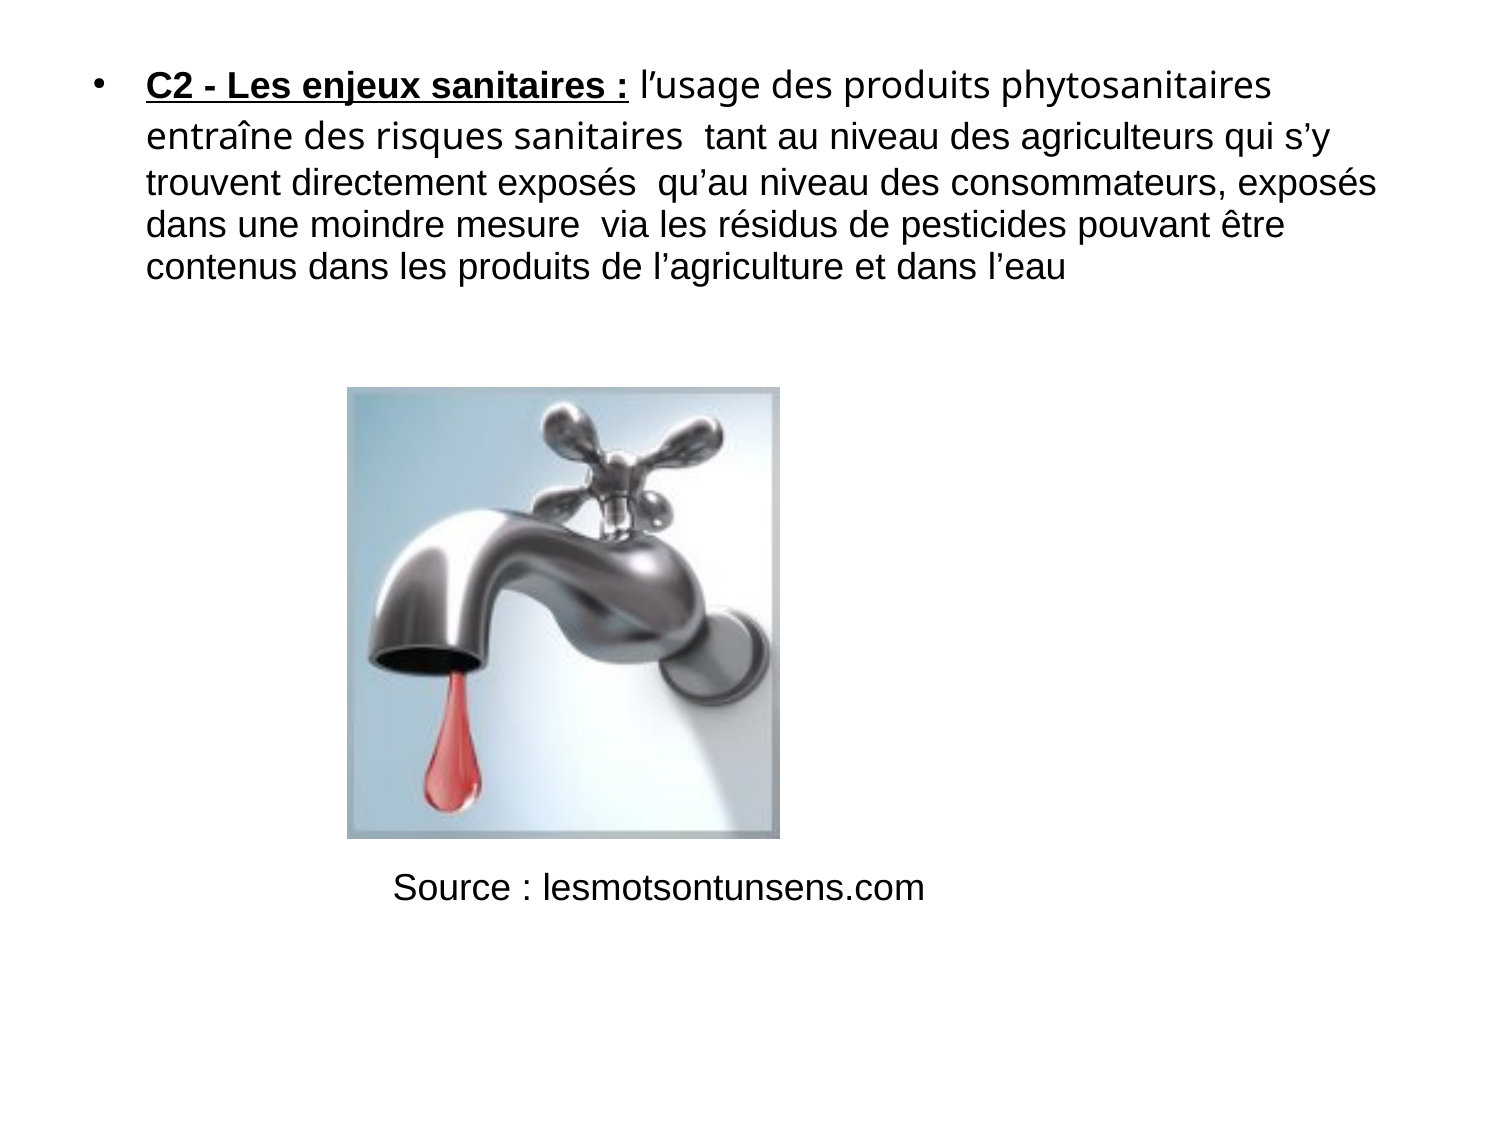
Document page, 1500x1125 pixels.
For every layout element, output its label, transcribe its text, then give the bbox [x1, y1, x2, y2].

text_box Source : lesmotsontunsens.com [377, 858, 1004, 916]
picture [347, 387, 780, 839]
list C2 - Les enjeux sanitaires : l’usage des produits phytosanitaires entraîne des risques sanitaires tant au niveau des agriculteurs qui s’y trouvent directement exposés qu’au niveau des consommateurs, exposés dans une moindre mesure via les résidus de pesticides pouvant être contenus dans les produits de l’agriculture et dans l’eau [75, 59, 1425, 916]
